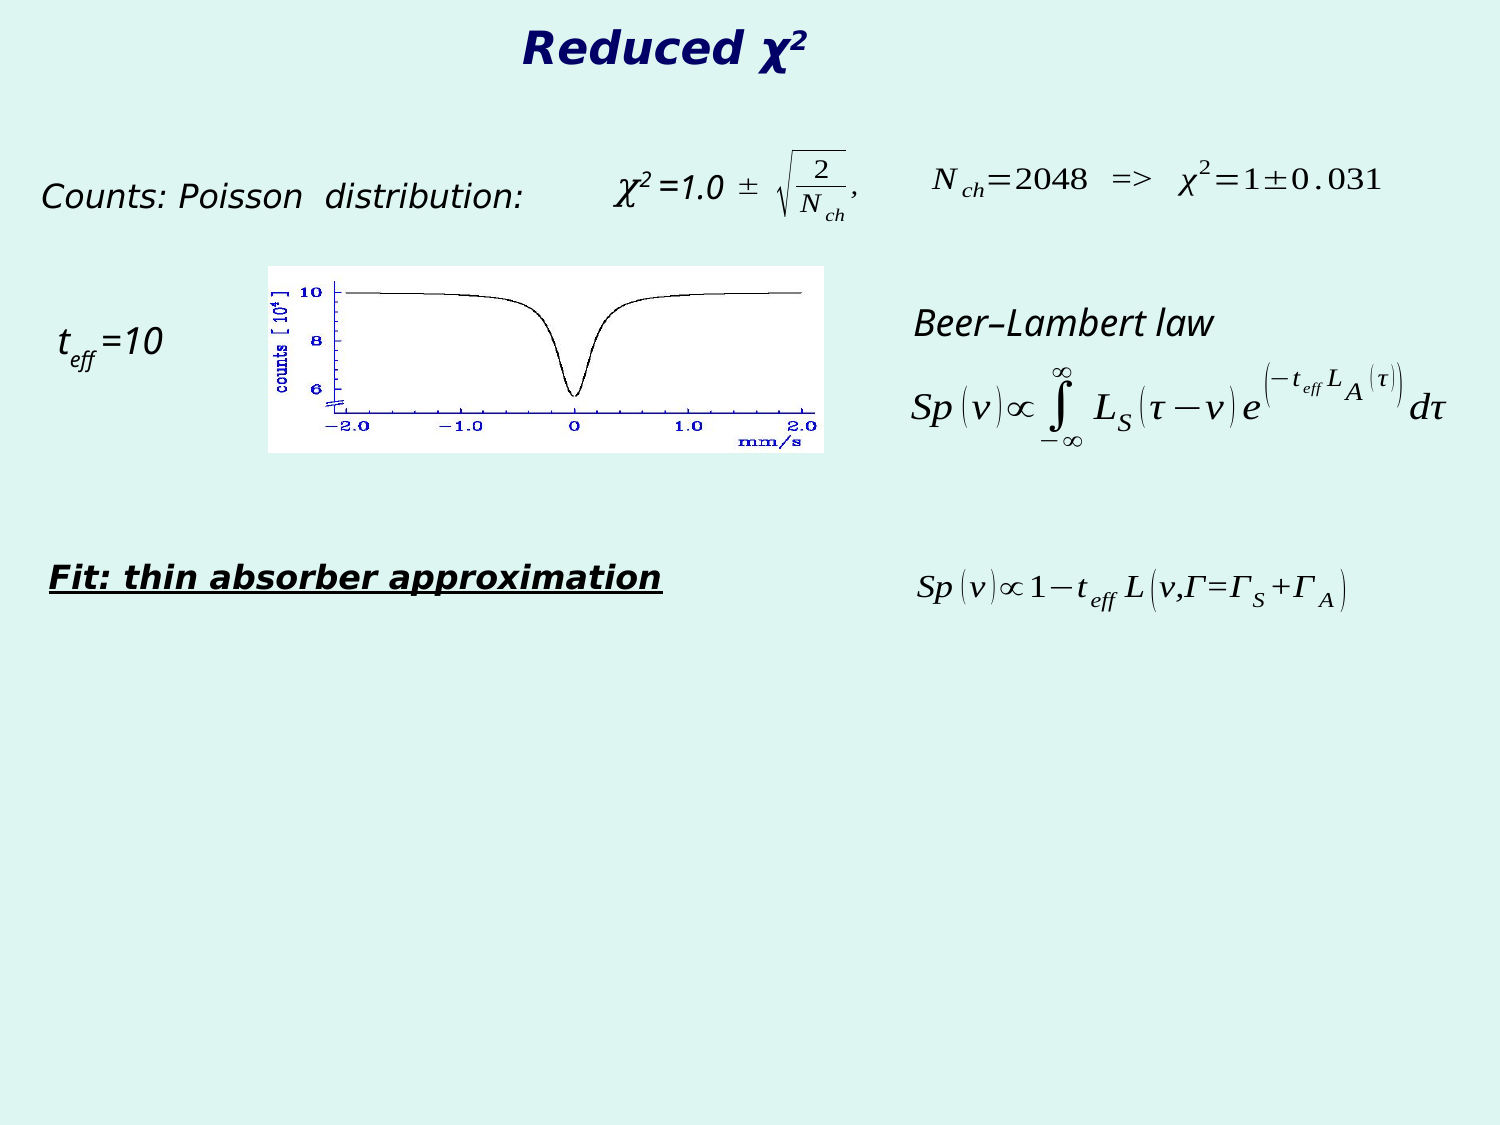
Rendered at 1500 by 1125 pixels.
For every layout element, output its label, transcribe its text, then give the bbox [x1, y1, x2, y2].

text_box Beer–Lambert law [898, 291, 1245, 352]
text_box Counts: Poisson distribution: [26, 163, 592, 229]
text_box Reduced χ2 [506, 11, 880, 82]
chart [907, 566, 1359, 614]
chart [900, 360, 1464, 448]
text_box teff =10 [42, 310, 194, 375]
text_box χ2 =1.0 [585, 154, 728, 215]
chart [920, 156, 1395, 203]
text_box Fit: thin absorber approximation [33, 548, 787, 618]
picture [268, 266, 824, 453]
chart [728, 148, 869, 225]
